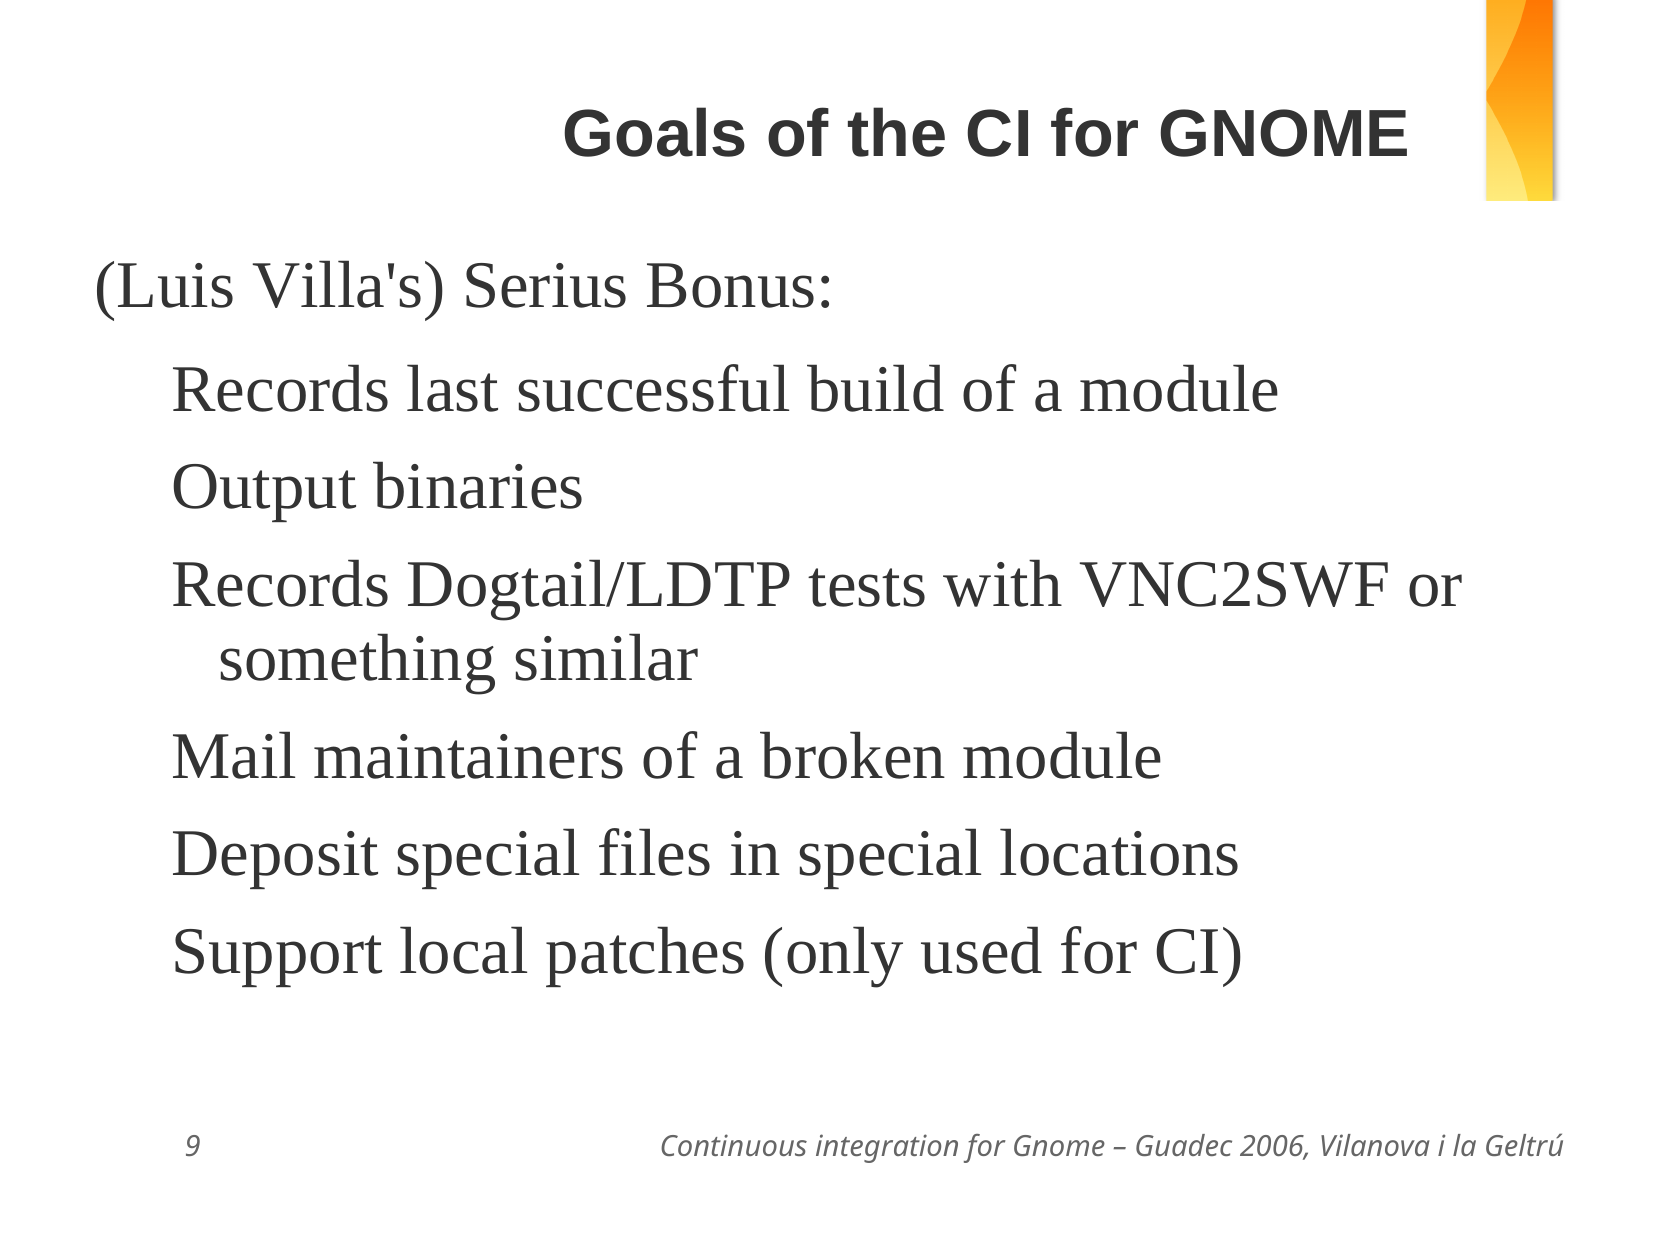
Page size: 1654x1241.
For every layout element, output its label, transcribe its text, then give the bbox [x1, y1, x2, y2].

list (Luis Villa's) Serius Bonus: Records last successful build of a module Output binaries Records Dogtail/LDTP tests with VNC2SWF or something similar Mail maintainers of a broken module Deposit special files in special locations Support local patches (only used for CI) [76, 248, 1565, 989]
picture [1479, 0, 1565, 201]
title Goals of the CI for GNOME [88, 29, 1412, 237]
